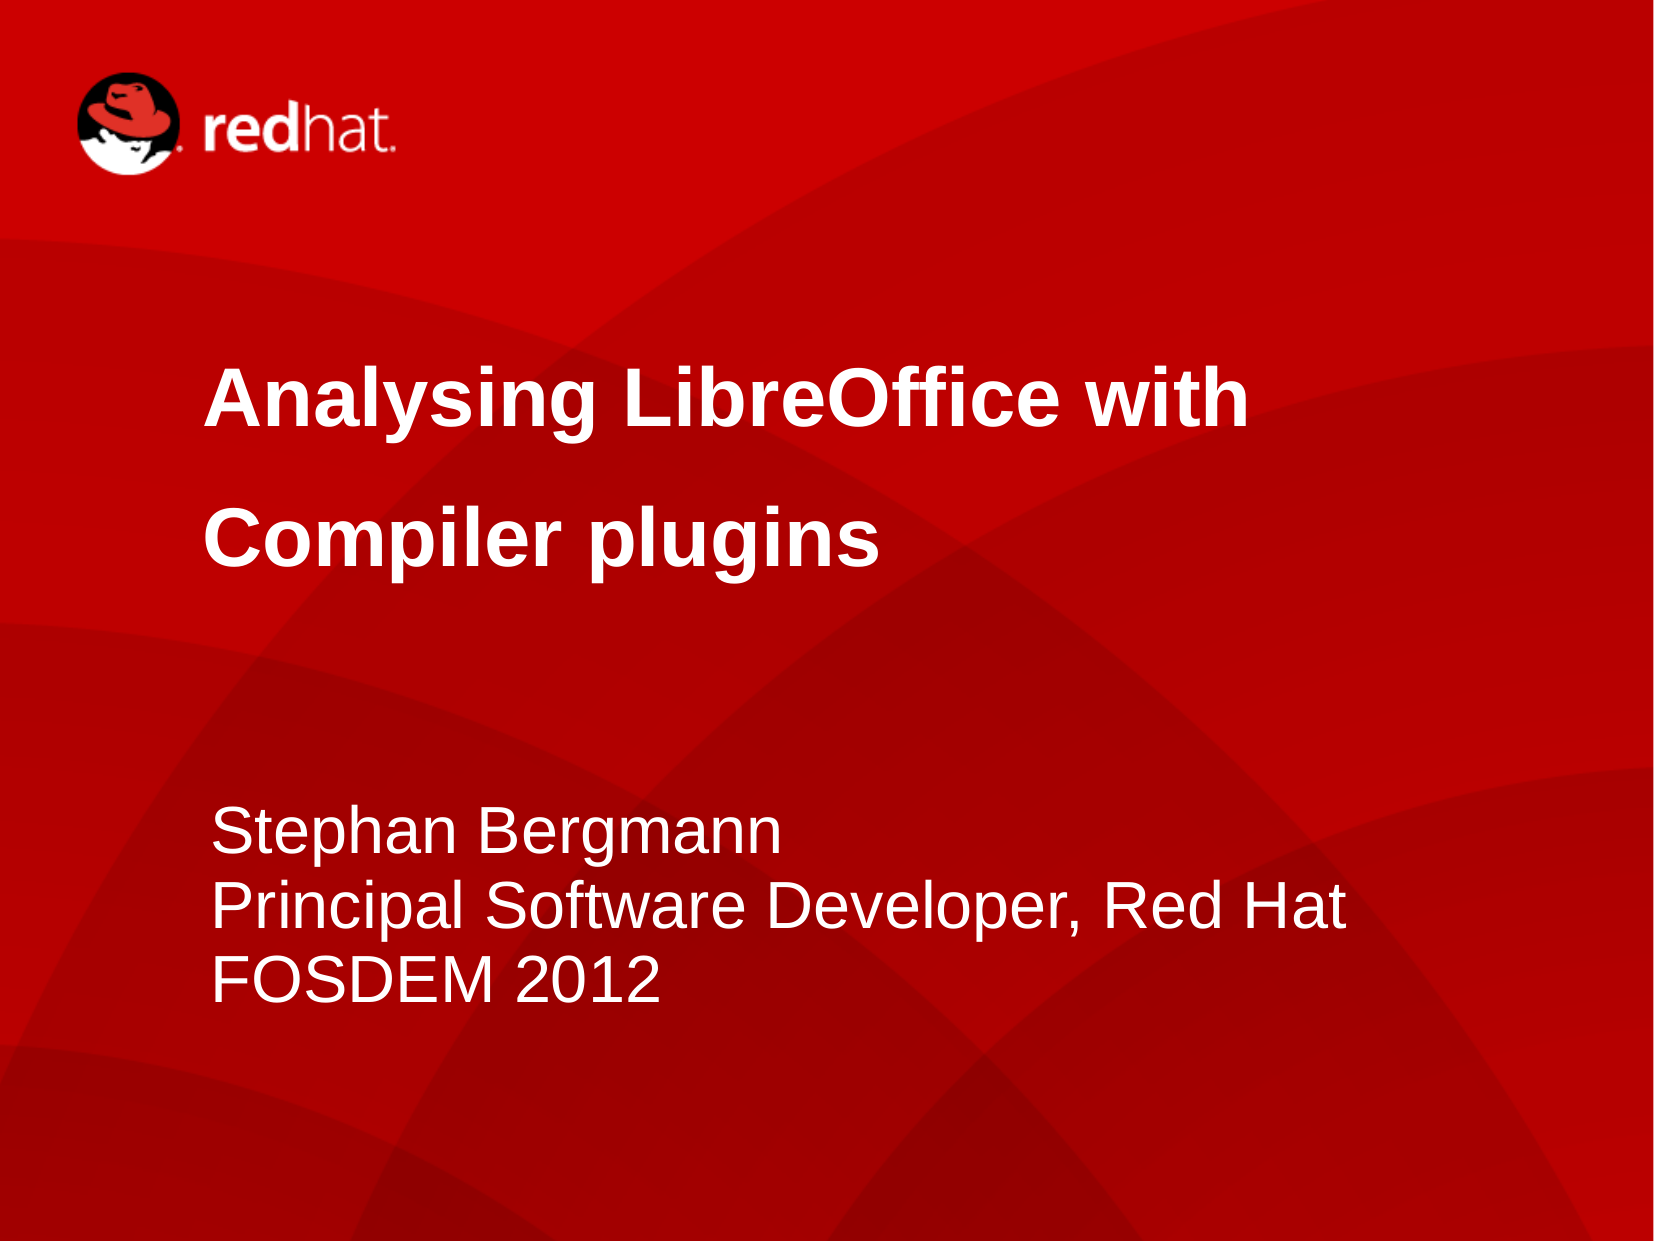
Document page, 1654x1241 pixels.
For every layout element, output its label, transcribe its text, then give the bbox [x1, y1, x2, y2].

text_box Stephan Bergmann Principal Software Developer, Red Hat FOSDEM 2012 [195, 748, 1463, 987]
text_box Analysing LibreOffice with Compiler plugins [187, 297, 1426, 658]
picture [0, 0, 1654, 1241]
